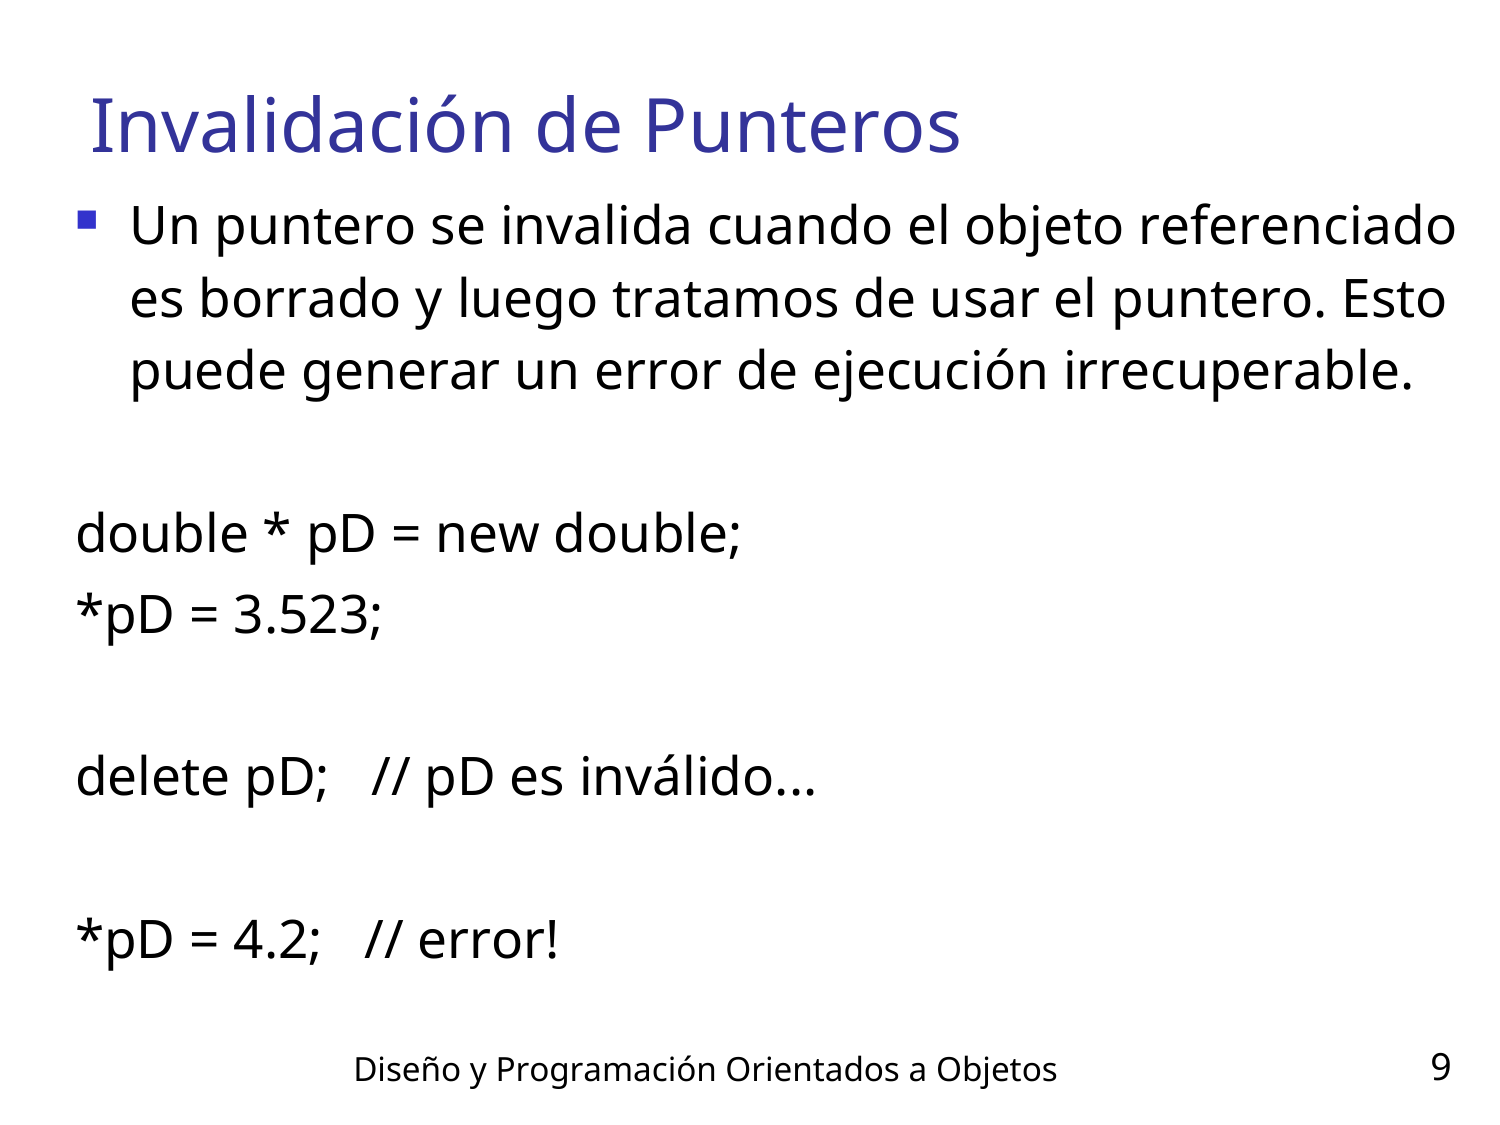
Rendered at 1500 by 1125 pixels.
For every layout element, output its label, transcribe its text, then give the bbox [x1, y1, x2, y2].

list Un puntero se invalida cuando el objeto referenciado es borrado y luego tratamos de usar el puntero. Esto puede generar un error de ejecución irrecuperable. double * pD = new double; *pD = 3.523; delete pD; // pD es inválido... *pD = 4.2; // error! [75, 187, 1462, 993]
title Invalidación de Punteros [75, 4, 1466, 182]
